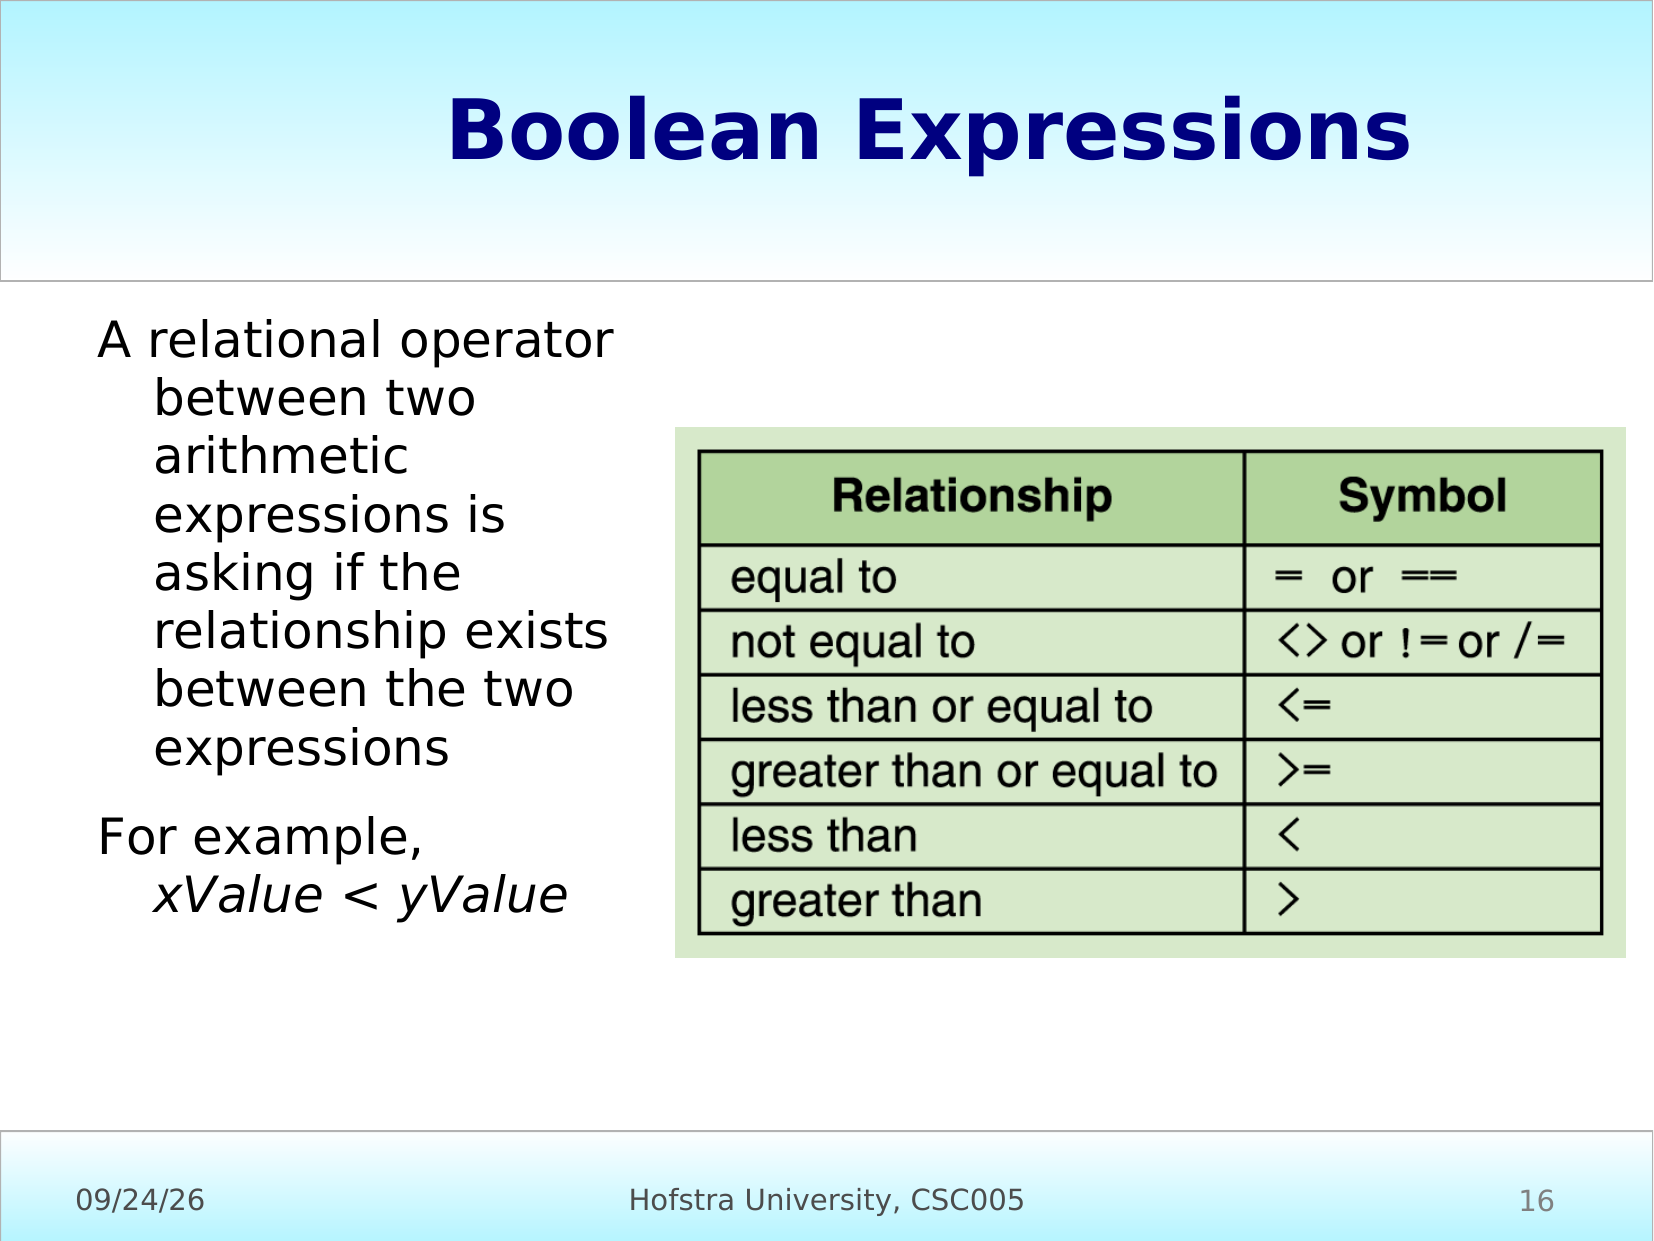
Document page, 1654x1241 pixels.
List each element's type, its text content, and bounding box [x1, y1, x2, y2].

list A relational operator between two arithmetic expressions is asking if the relationship exists between the two expressions For example, xValue < yValue [82, 303, 675, 1131]
picture [675, 427, 1626, 958]
title Boolean Expressions [247, 27, 1612, 235]
